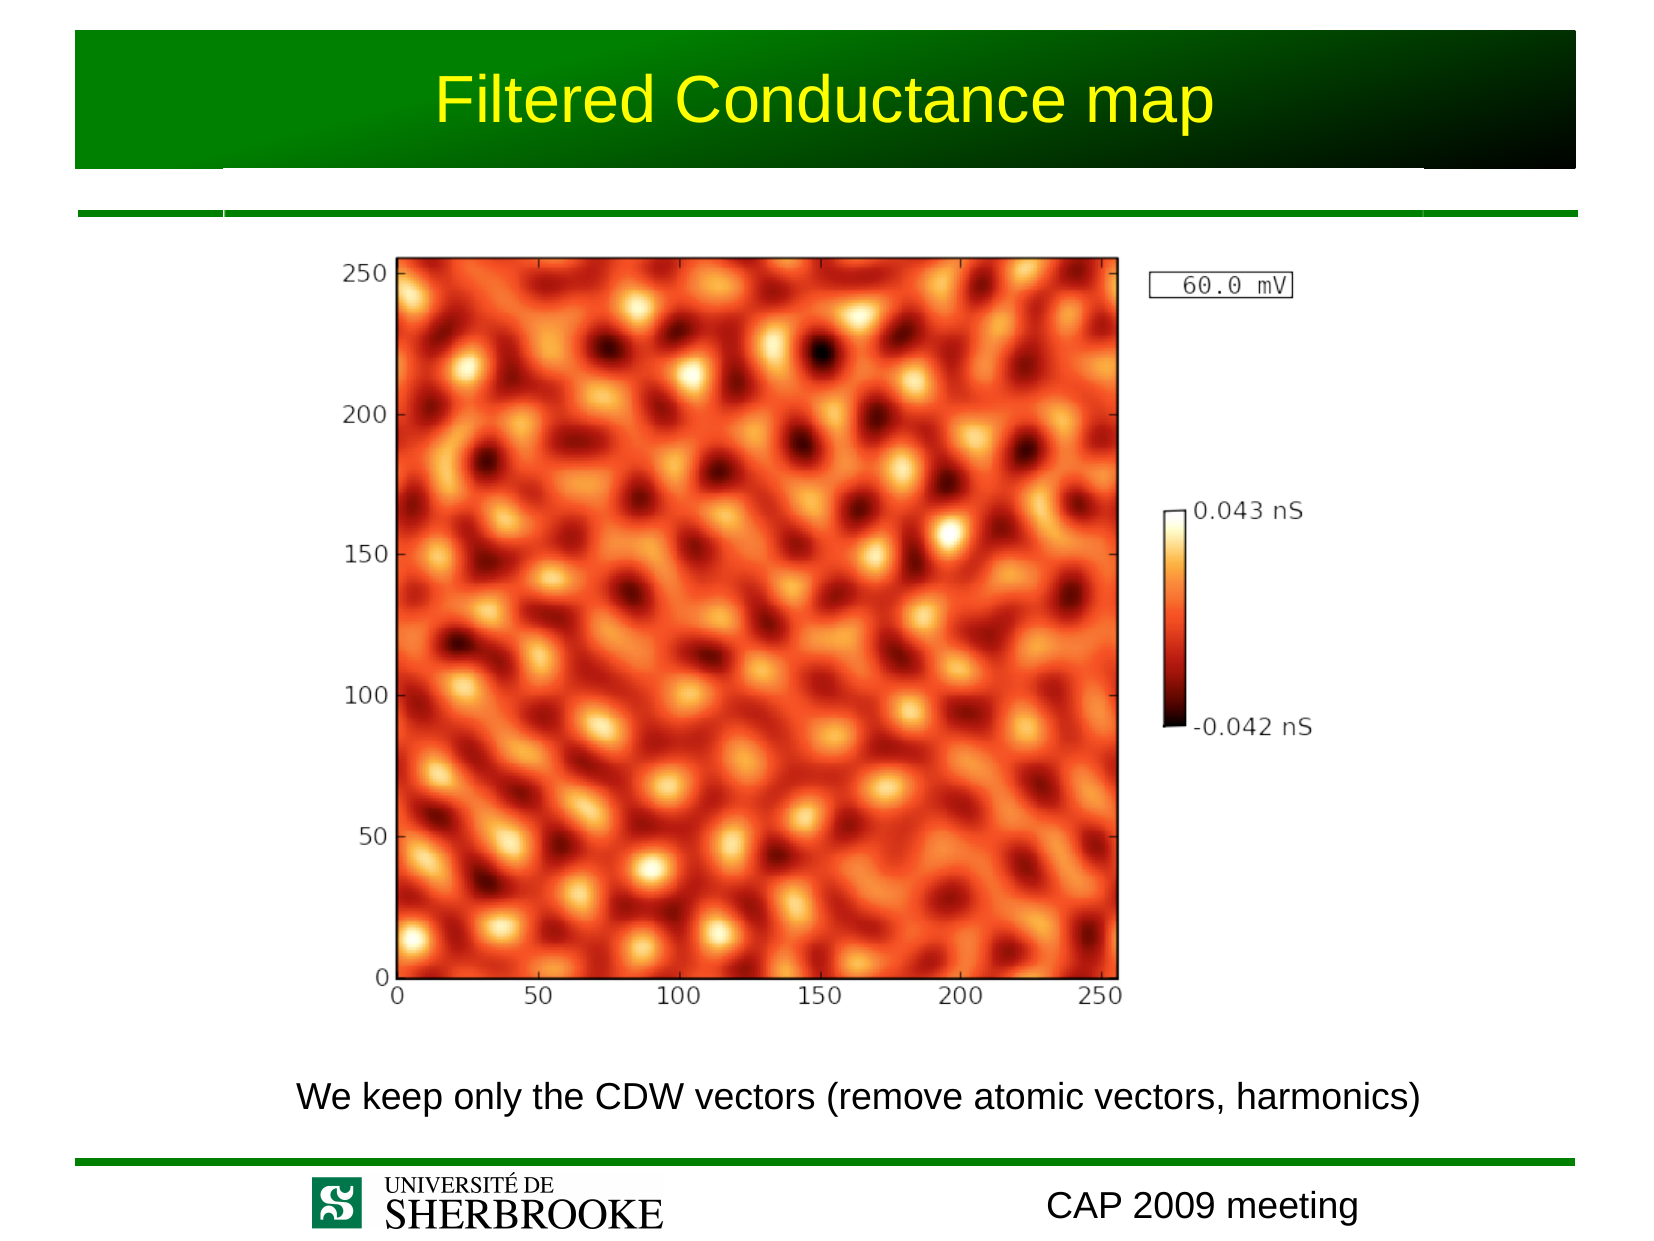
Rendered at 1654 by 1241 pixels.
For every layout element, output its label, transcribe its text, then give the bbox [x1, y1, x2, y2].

picture [223, 168, 1424, 1069]
title Filtered Conductance map [75, 38, 1576, 162]
picture [312, 1172, 663, 1229]
text_box We keep only the CDW vectors (remove atomic vectors, harmonics) [281, 1068, 1442, 1126]
